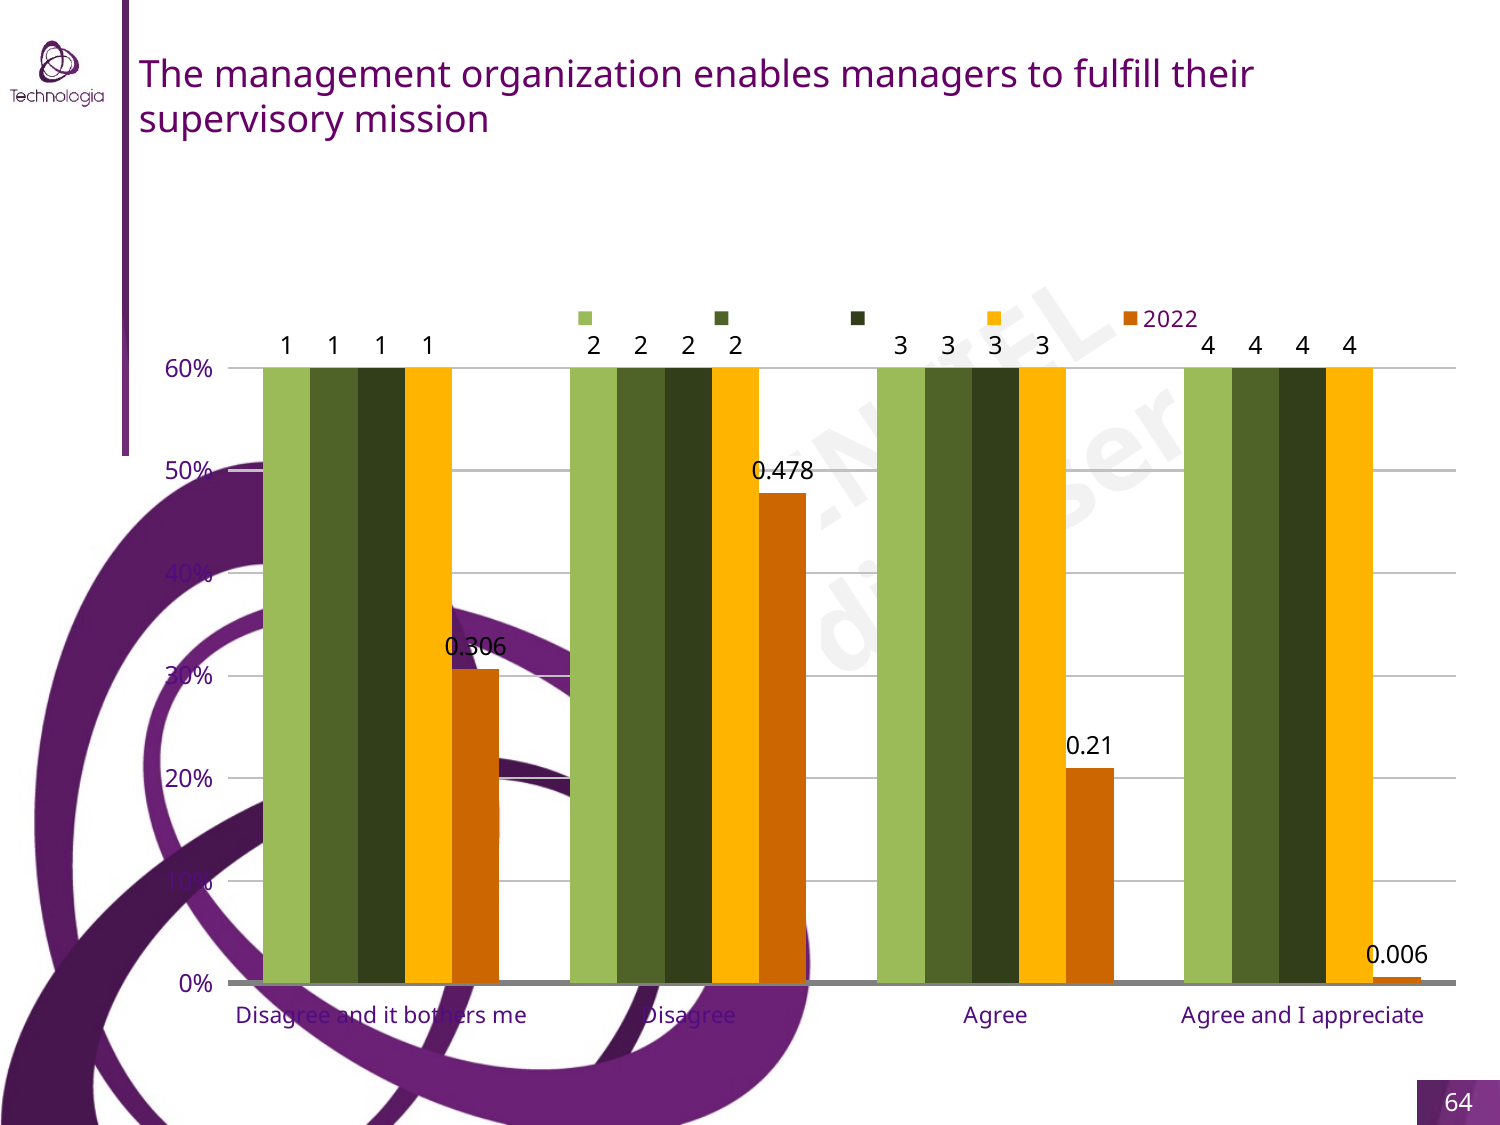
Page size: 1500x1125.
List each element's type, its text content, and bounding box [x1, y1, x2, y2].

chart [123, 215, 1460, 1083]
title The management organization enables managers to fulfill their supervisory mission [123, 42, 1282, 185]
picture [0, 33, 113, 114]
picture [1417, 1080, 1500, 1125]
picture [0, 0, 821, 1125]
